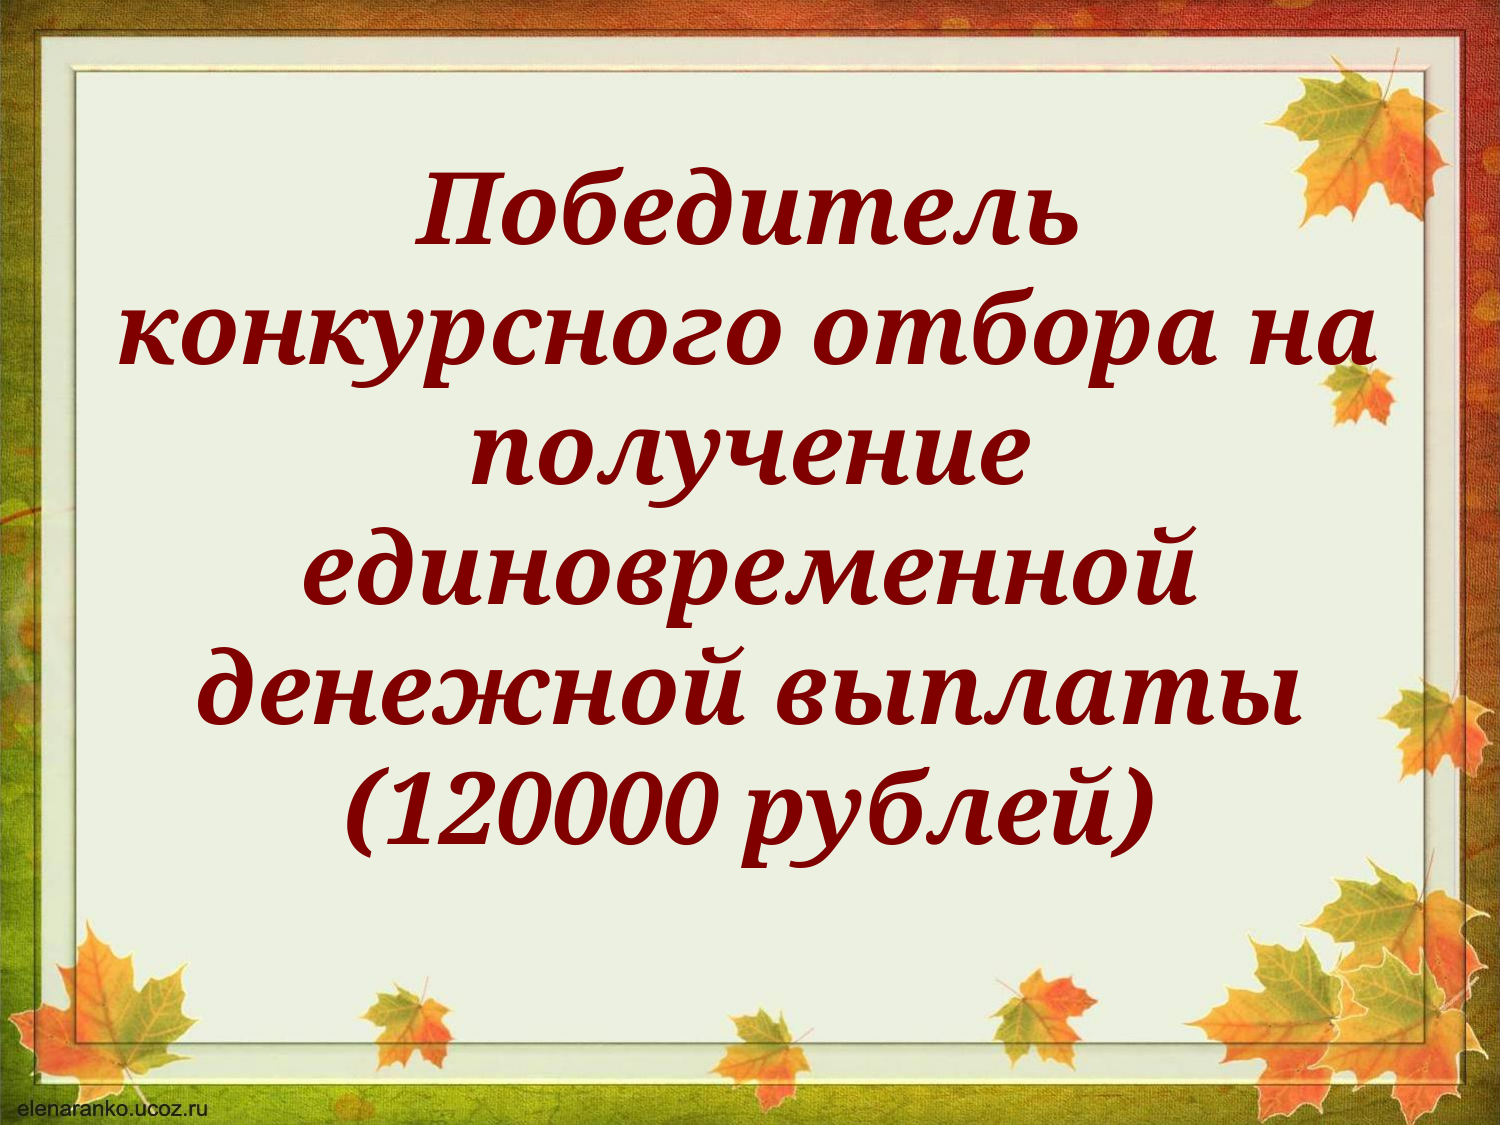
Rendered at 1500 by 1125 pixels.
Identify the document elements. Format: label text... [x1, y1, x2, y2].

title Победитель конкурсного отбора на получение единовременной денежной выплаты (120000 рублей) [75, 45, 1426, 965]
picture [0, 0, 1500, 1125]
